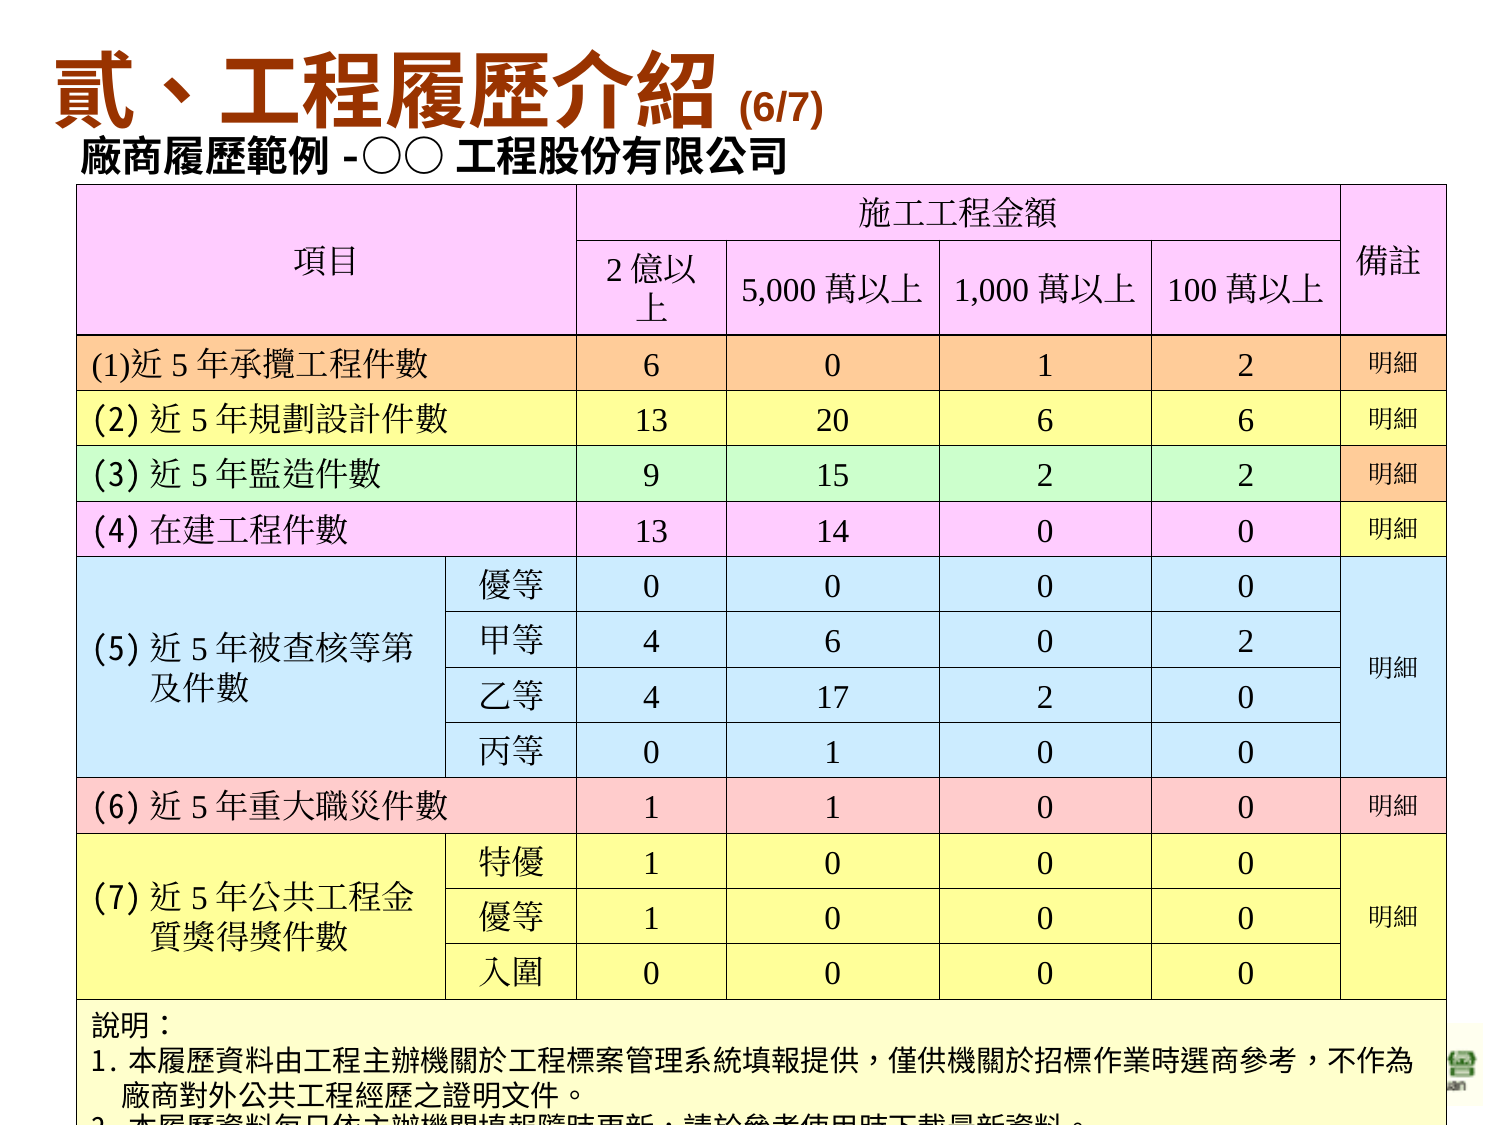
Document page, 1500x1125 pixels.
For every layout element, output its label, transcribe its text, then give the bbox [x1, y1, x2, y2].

table_cell (7)近5年公共工程金質獎得獎件數 [77, 834, 445, 999]
table_cell 20 [727, 391, 939, 445]
table_cell 0 [940, 944, 1151, 999]
table_cell 明細 [1341, 778, 1446, 833]
table_cell 5,000萬以上 [727, 241, 939, 334]
text_box 貳、工程履歷介紹(6/7) [480, 62, 536, 125]
table_cell 2 [1152, 612, 1340, 667]
text_box 貳、工程履歷介紹(6/7) [418, 91, 434, 125]
table_cell (6)近5年重大職災件數 [77, 778, 576, 833]
table_cell 1 [577, 778, 726, 833]
table_cell 1,000萬以上 [940, 241, 1151, 334]
table_cell 100萬以上 [1152, 241, 1340, 334]
table_cell 入圍 [446, 944, 576, 999]
table_cell 0 [1152, 502, 1340, 556]
table_cell 2 [1152, 446, 1340, 501]
table_cell 0 [1152, 668, 1340, 722]
table_cell 乙等 [446, 668, 576, 722]
table_cell 2 [1152, 336, 1340, 390]
table_cell 0 [940, 889, 1151, 943]
table_cell (5)近5年被查核等第及件數 [77, 557, 445, 777]
table_cell 6 [940, 391, 1151, 445]
table_cell 1 [577, 889, 726, 943]
table_header 備註 [1341, 185, 1446, 334]
table_cell 0 [940, 557, 1151, 611]
table_cell 6 [1152, 391, 1340, 445]
table_cell 0 [727, 557, 939, 611]
table_cell 0 [1152, 723, 1340, 777]
table_cell 2 [940, 668, 1151, 722]
table_cell 0 [577, 557, 726, 611]
table_cell 1 [577, 834, 726, 888]
table_cell 近5年承攬工程件數 [77, 336, 576, 390]
table_cell 13 [577, 391, 726, 445]
table_cell 0 [577, 944, 726, 999]
table_cell 4 [577, 612, 726, 667]
table_cell 特優 [446, 834, 576, 888]
text_box 廠商履歷範例-○○工程股份有限公司 [64, 125, 1400, 185]
table_cell 說明： 1.本履歷資料由工程主辦機關於工程標案管理系統填報提供，僅供機關於招標作業時選商參考，不作為廠商對外公共工程經歷之證明文件。 2.本履歷資料每日依主辦機關填報隨時更新，請於參考使用時下載最新資料。 [77, 1000, 1446, 1125]
table_cell 0 [940, 612, 1151, 667]
table_cell 4 [577, 668, 726, 722]
table_cell 明細 [1341, 557, 1446, 777]
table_cell 0 [940, 778, 1151, 833]
table_cell 甲等 [446, 612, 576, 667]
table_cell 0 [1152, 889, 1340, 943]
table_cell 0 [940, 723, 1151, 777]
table_cell 1 [727, 723, 939, 777]
table_cell 0 [940, 834, 1151, 888]
table_cell 明細 [1341, 502, 1446, 556]
table_header 施工工程金額 [577, 185, 1340, 240]
table_header 項目 [77, 185, 576, 334]
table_cell 0 [1152, 944, 1340, 999]
table_cell 0 [1152, 557, 1340, 611]
table_cell 優等 [446, 889, 576, 943]
table_cell 17 [727, 668, 939, 722]
table_cell 明細 [1341, 834, 1446, 999]
table_cell 1 [940, 336, 1151, 390]
table_cell 9 [577, 446, 726, 501]
table_cell 明細 [1341, 391, 1446, 445]
picture [1447, 1023, 1483, 1106]
table_cell (2)近5年規劃設計件數 [77, 391, 576, 445]
table_cell 0 [577, 723, 726, 777]
table_cell 2 [940, 446, 1151, 501]
table_cell 6 [577, 336, 726, 390]
table_cell (4)在建工程件數 [77, 502, 576, 556]
table_cell 優等 [446, 557, 576, 611]
table_cell 15 [727, 446, 939, 501]
table_cell 明細 [1341, 446, 1446, 501]
text_box 貳、工程履歷介紹(6/7) [397, 103, 409, 125]
text_box 貳、工程履歷介紹(6/7) [403, 72, 430, 99]
table_cell 0 [727, 889, 939, 943]
table_cell 0 [727, 944, 939, 999]
table_cell 2億以上 [577, 241, 726, 334]
table_cell 明細 [1341, 336, 1446, 390]
table_cell 0 [1152, 778, 1340, 833]
table_cell 6 [727, 612, 939, 667]
table_cell (3)近5年監造件數 [77, 446, 576, 501]
table_cell 1 [727, 778, 939, 833]
table_cell 0 [727, 336, 939, 390]
table_cell 14 [727, 502, 939, 556]
table_cell 0 [1152, 834, 1340, 888]
table_cell 0 [727, 834, 939, 888]
table_cell 丙等 [446, 723, 576, 777]
table_cell 13 [577, 502, 726, 556]
text_box 貳、工程履歷介紹(6/7) [37, 25, 1461, 152]
table_cell 0 [940, 502, 1151, 556]
